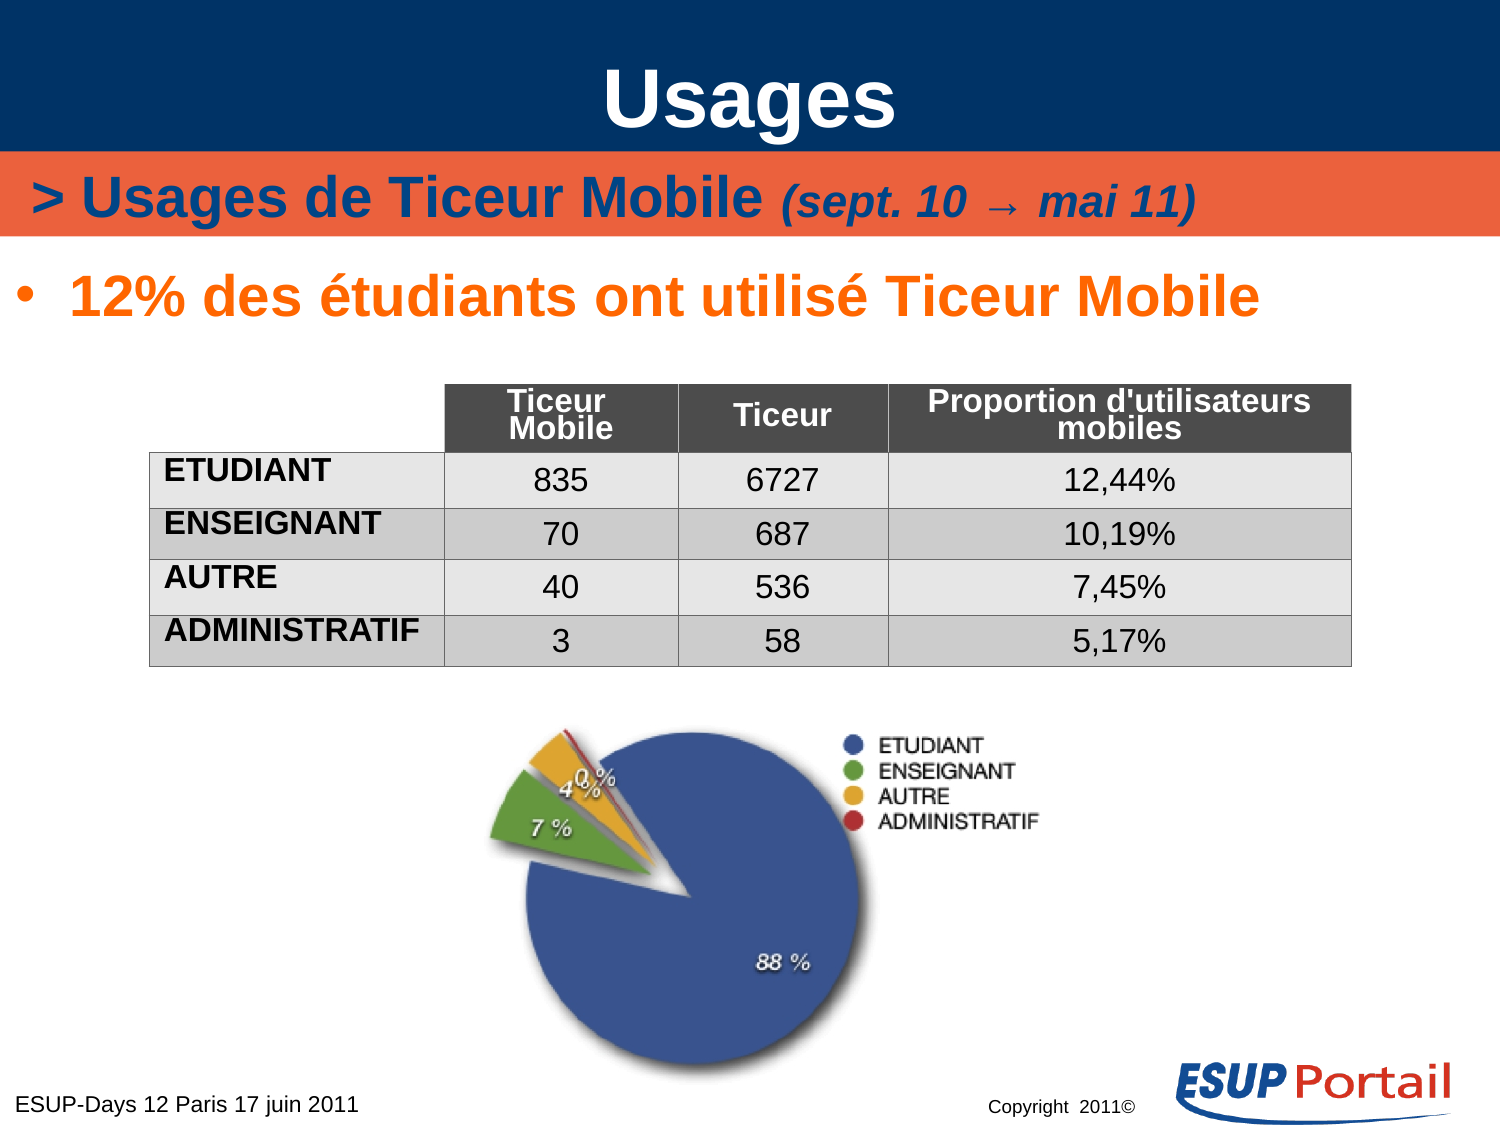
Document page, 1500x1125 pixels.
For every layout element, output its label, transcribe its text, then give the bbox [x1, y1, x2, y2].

table_cell 5,17% [889, 616, 1351, 666]
table_cell 10,19% [889, 509, 1351, 559]
table_cell 70 [445, 509, 678, 559]
table_cell 536 [679, 560, 888, 615]
picture [1175, 1093, 1451, 1125]
picture [433, 679, 1067, 1093]
table_cell 12,44% [889, 453, 1351, 508]
text_box 12% des étudiants ont utilisé Ticeur Mobile [0, 237, 1500, 1093]
table_cell ETUDIANT [150, 453, 444, 508]
table_cell ENSEIGNANT [150, 509, 444, 559]
table_header Proportion d'utilisateurs mobiles [889, 384, 1351, 452]
text_box Usages [0, 0, 1500, 151]
table_cell AUTRE [150, 560, 444, 615]
table_header Ticeur [679, 384, 888, 452]
table_cell 835 [445, 453, 678, 508]
table_cell 7,45% [889, 560, 1351, 615]
table_cell 40 [445, 560, 678, 615]
table_header Ticeur Mobile [445, 384, 678, 452]
table_cell 58 [679, 616, 888, 666]
table_cell 3 [445, 616, 678, 666]
text_box > Usages de Ticeur Mobile (sept. 10 → mai 11) [0, 151, 1500, 237]
text_box ESUP-Days 12 Paris 17 juin 2011 [0, 1093, 632, 1125]
table_cell ADMINISTRATIF [150, 616, 444, 666]
table_header [149, 384, 444, 452]
table_cell 6727 [679, 453, 888, 508]
table_cell 687 [679, 509, 888, 559]
